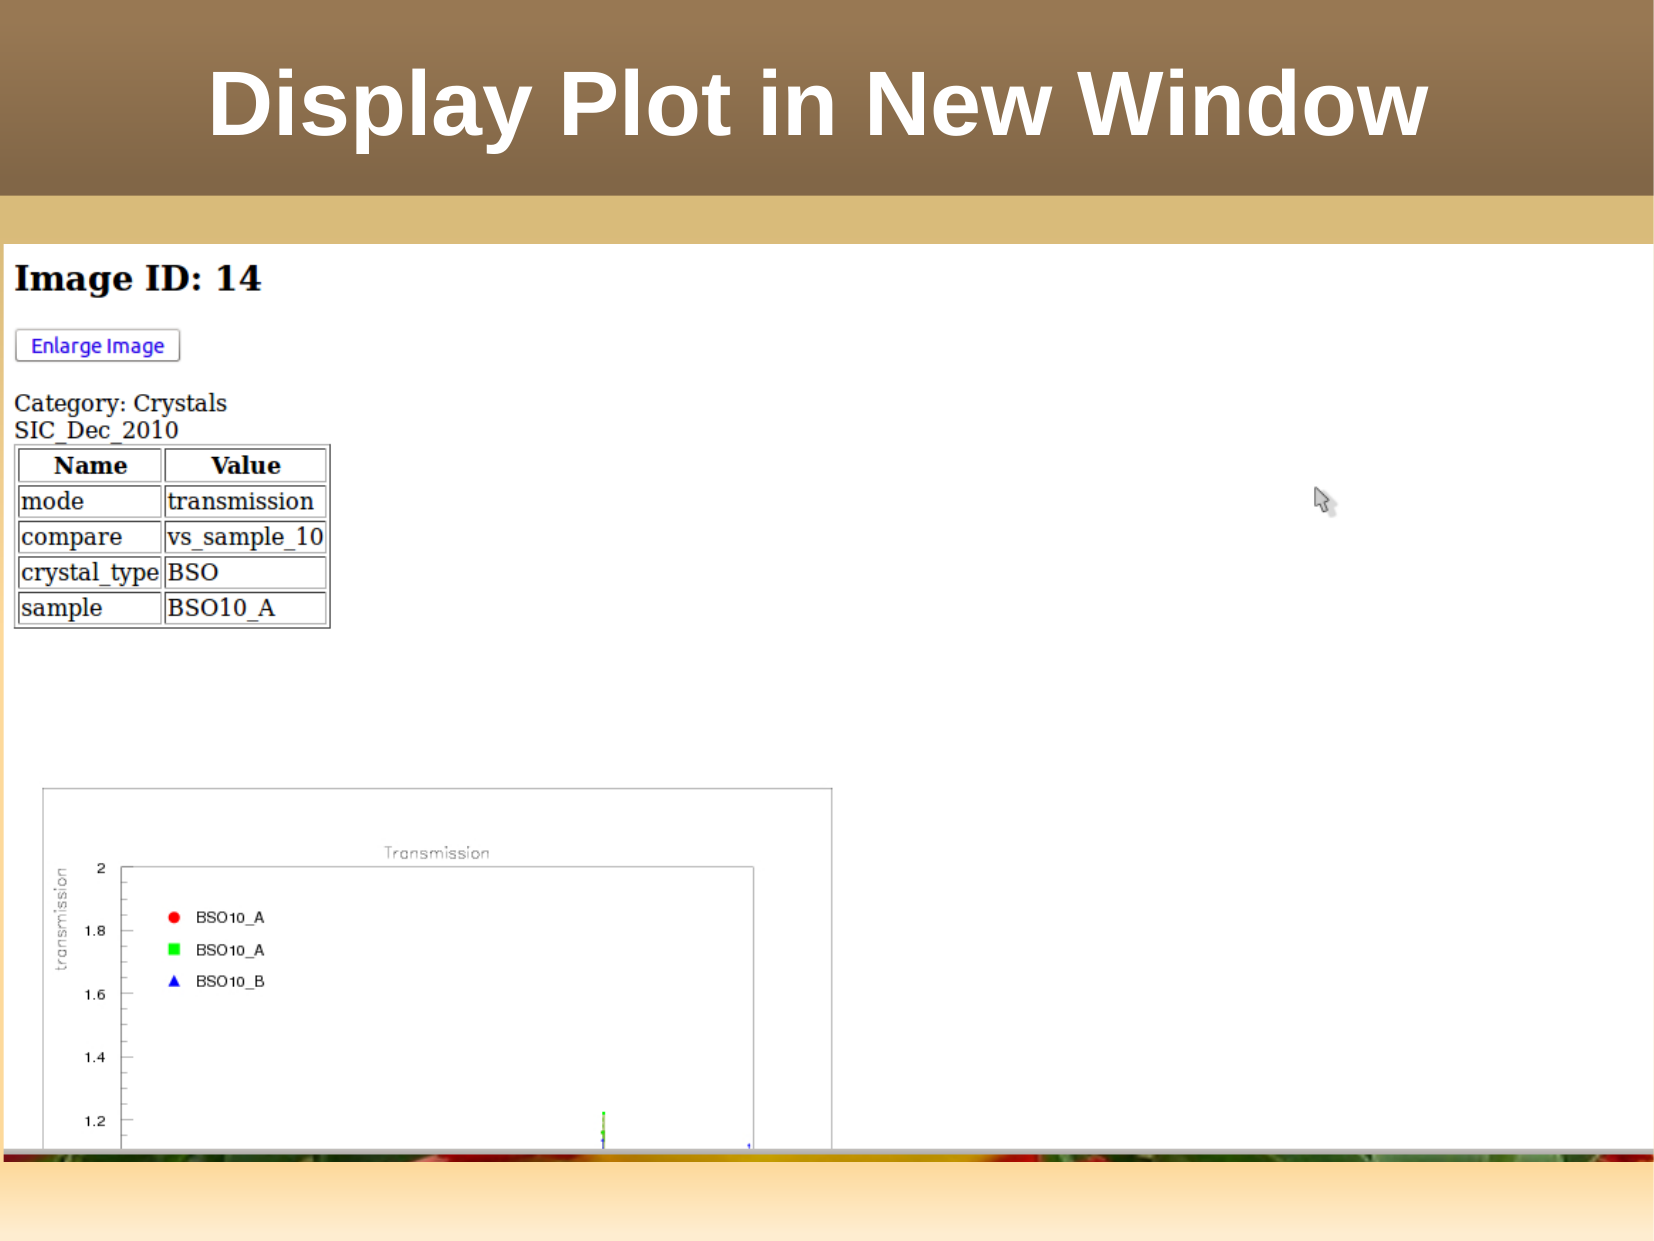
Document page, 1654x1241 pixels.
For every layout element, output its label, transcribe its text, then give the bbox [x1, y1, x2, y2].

title Display Plot in New Window [75, 0, 1564, 208]
picture [0, 0, 1654, 1241]
